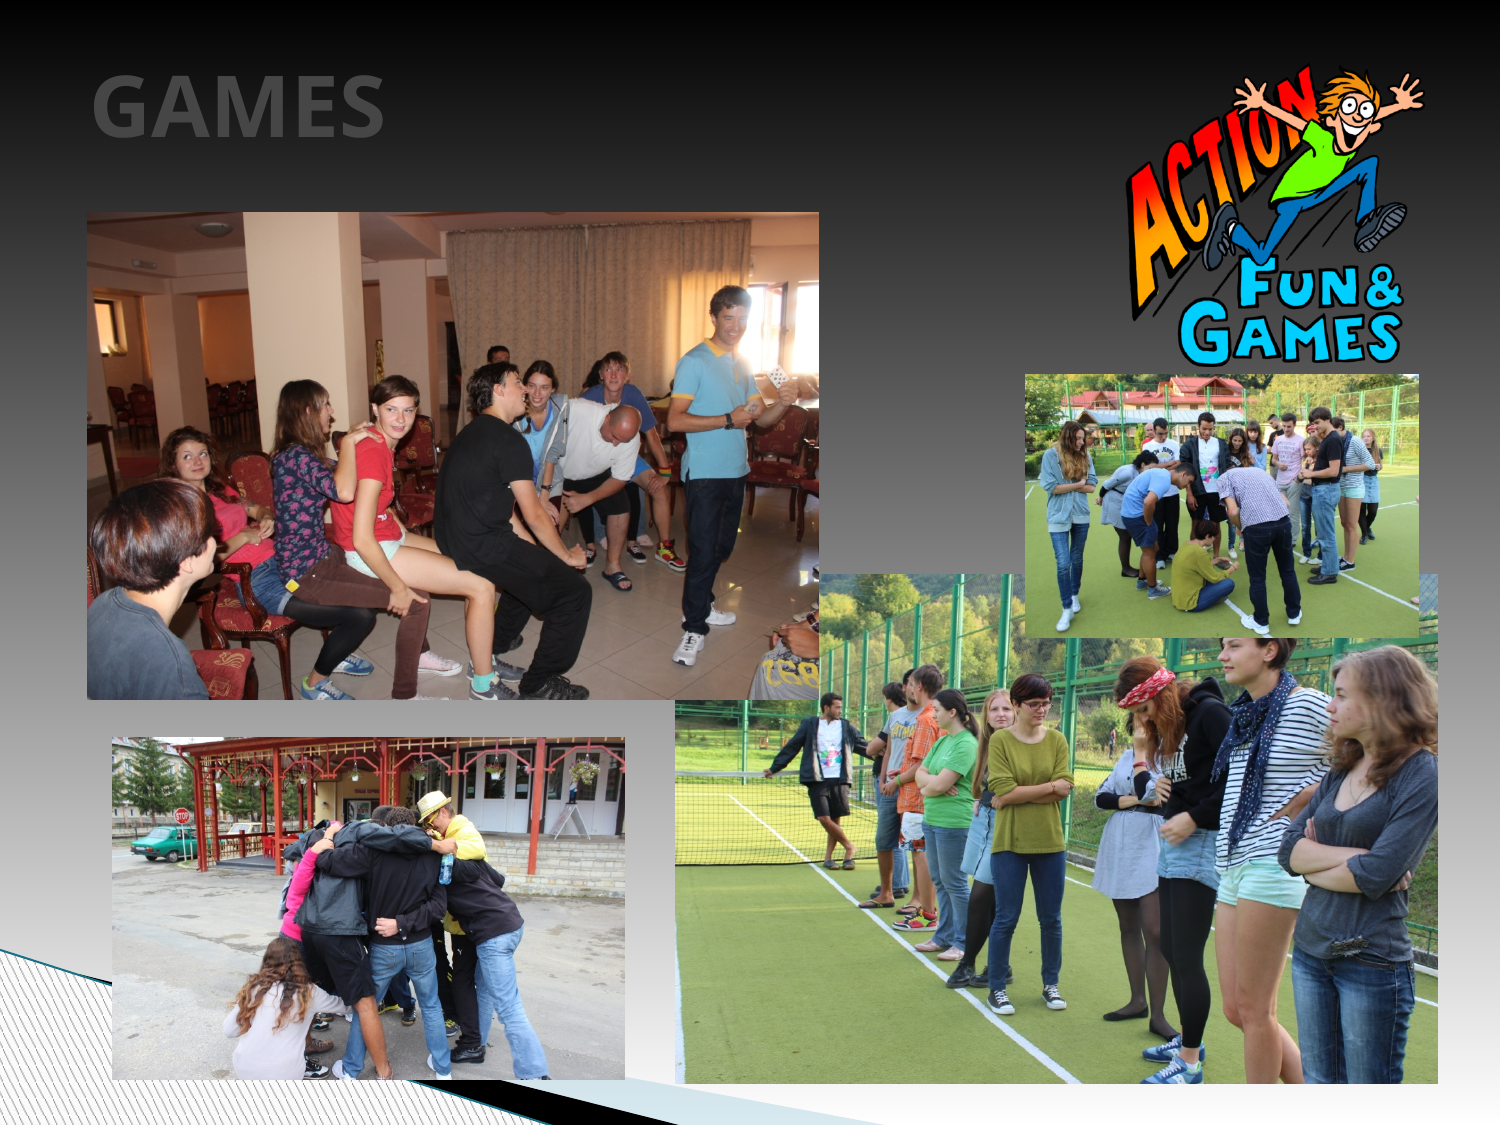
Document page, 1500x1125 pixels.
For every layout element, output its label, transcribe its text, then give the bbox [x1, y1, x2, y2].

title GAMES [75, 45, 1425, 233]
picture [87, 212, 1438, 1084]
picture [1125, 233, 1425, 367]
picture [0, 737, 625, 1125]
